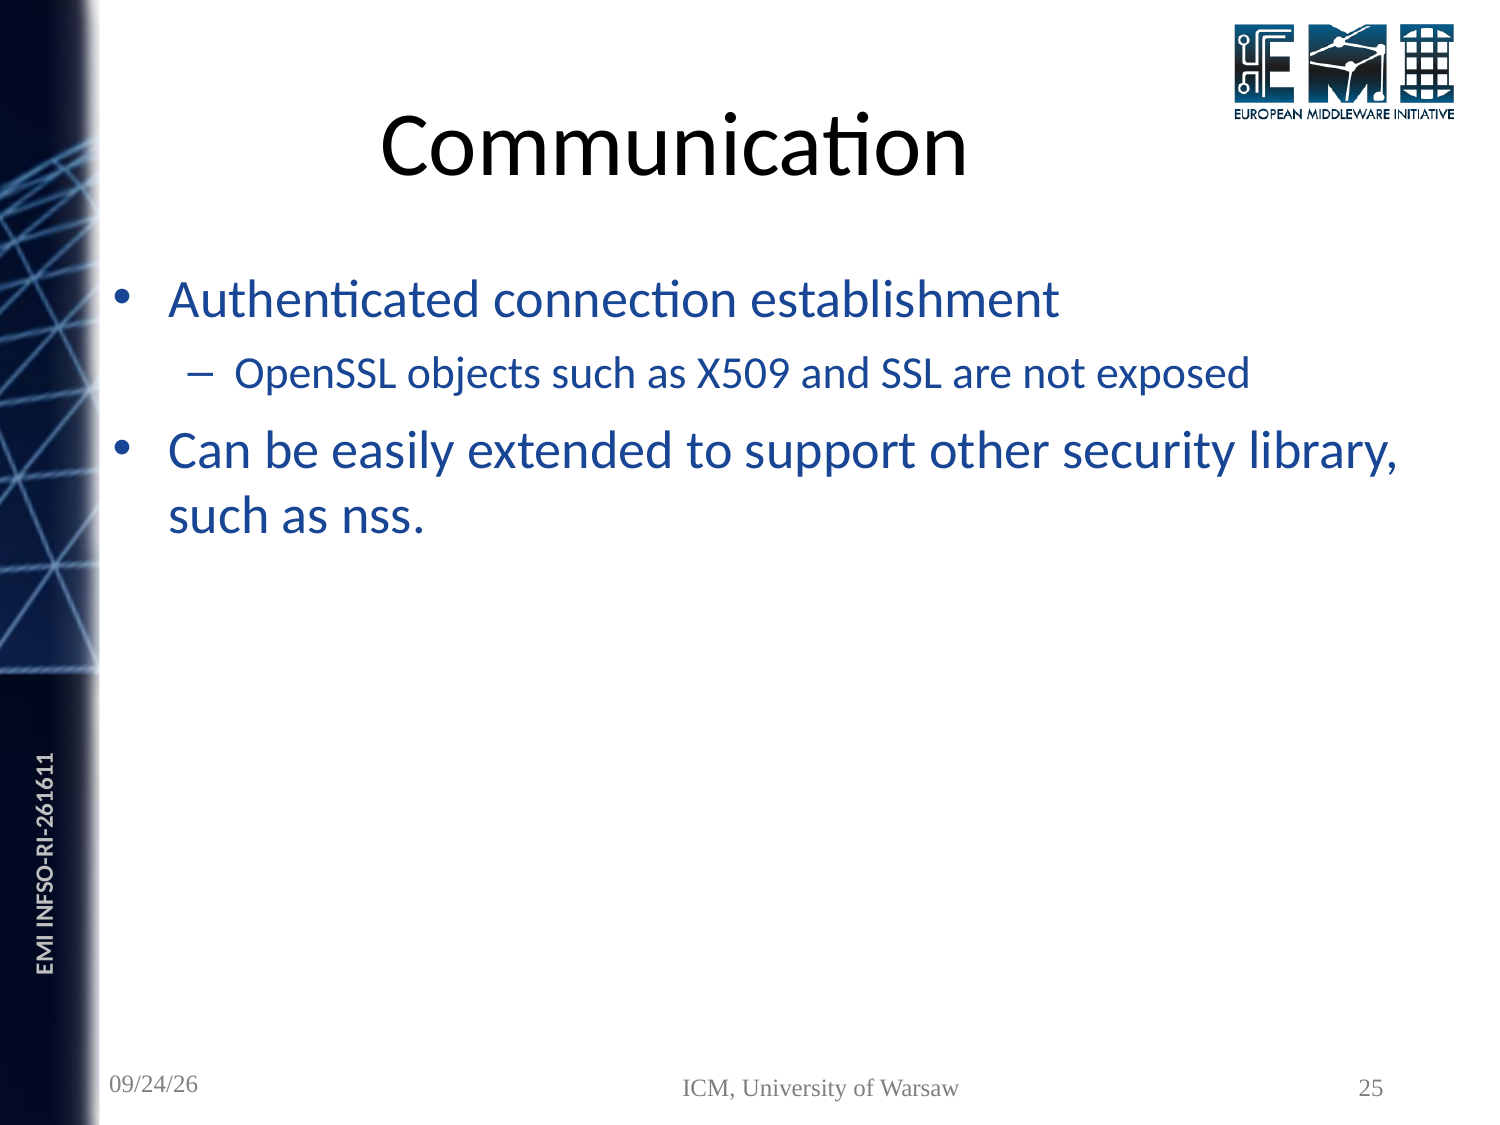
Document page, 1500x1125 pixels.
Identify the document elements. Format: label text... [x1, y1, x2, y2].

title Communication [112, 44, 1238, 233]
picture [1185, 8, 1500, 140]
list Authenticated connection establishment OpenSSL objects such as X509 and SSL are not exposed Can be easily extended to support other security library, such as nss. [112, 263, 1425, 1006]
picture [0, 0, 111, 1125]
